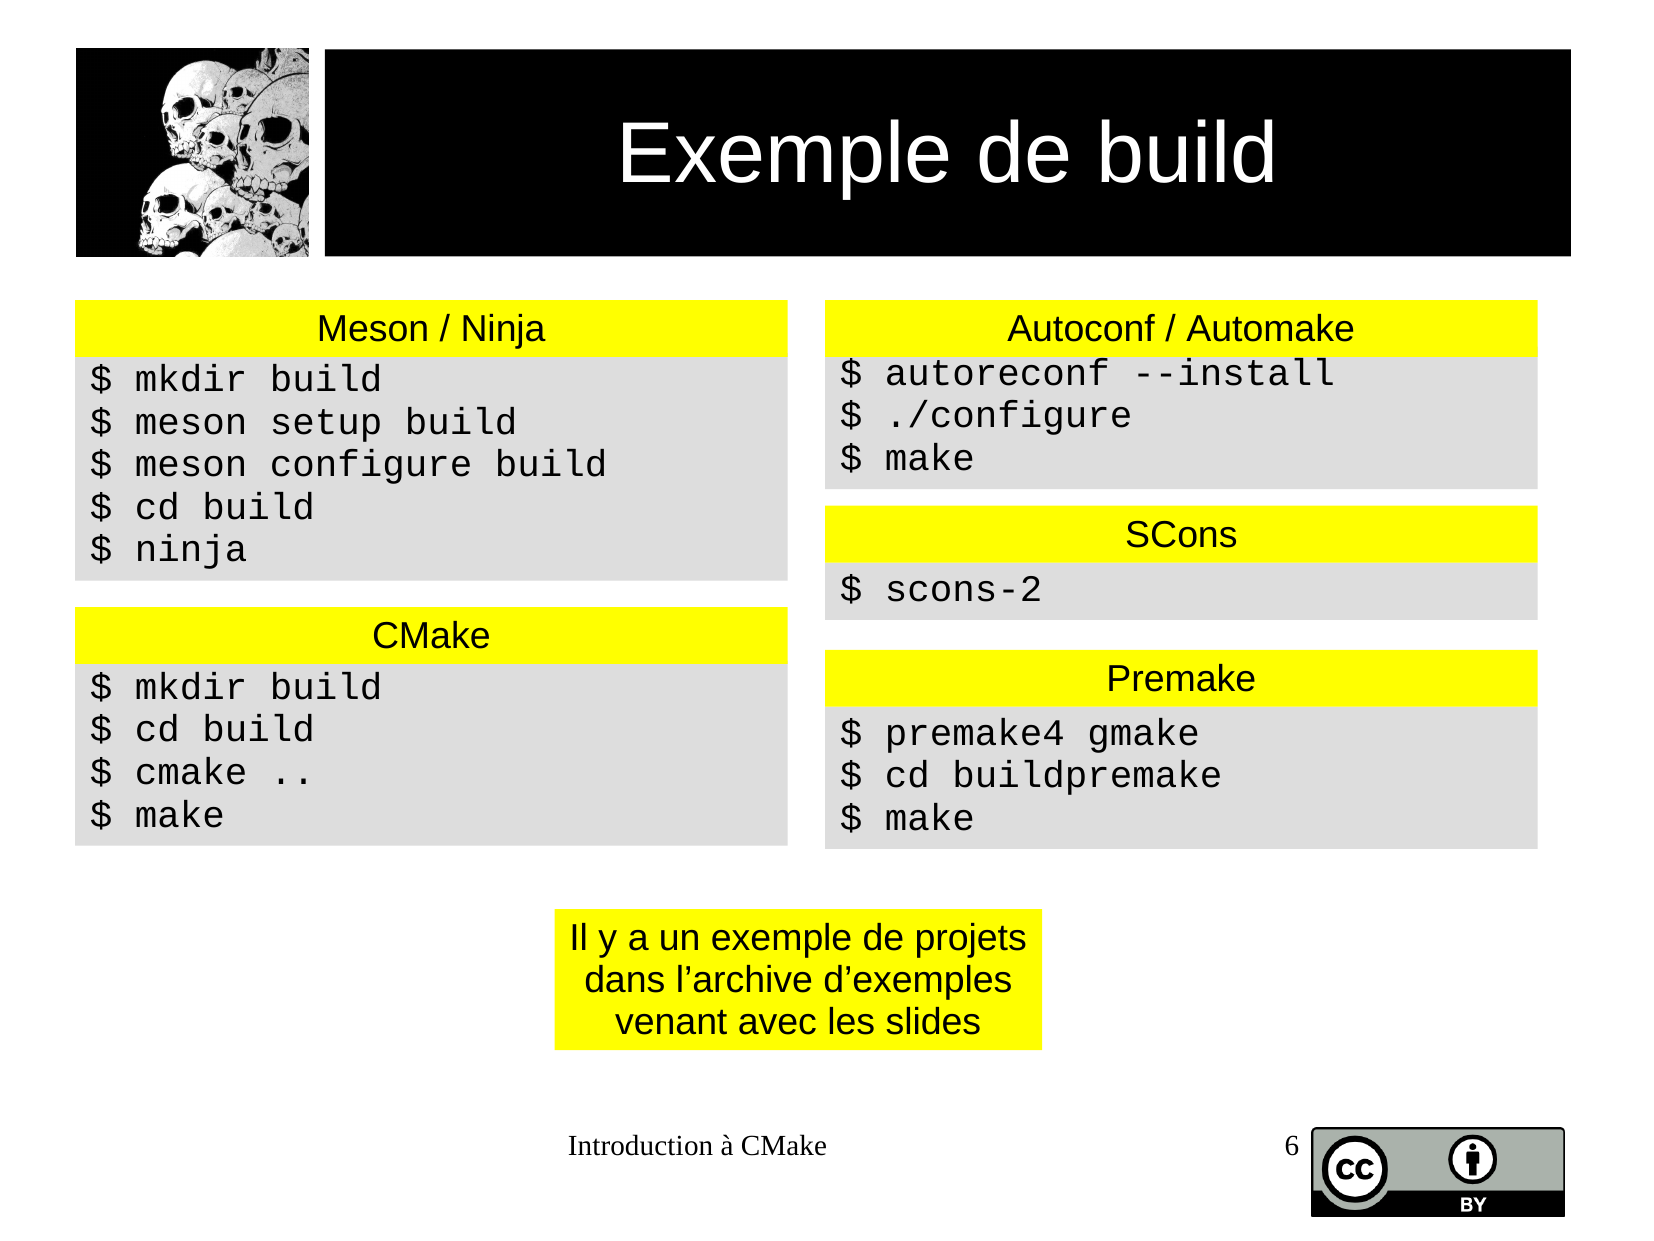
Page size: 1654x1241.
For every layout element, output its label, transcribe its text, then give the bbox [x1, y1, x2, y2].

text_box $ autoreconf --install $ ./configure $ make [825, 357, 1538, 490]
picture [1311, 1127, 1565, 1217]
picture [76, 48, 309, 257]
text_box Autoconf / Automake [825, 300, 1538, 357]
text_box $ scons-2 [825, 563, 1538, 620]
text_box $ mkdir build $ meson setup build $ meson configure build $ cd build $ ninja [75, 357, 788, 581]
text_box $ mkdir build $ cd build $ cmake .. $ make [75, 664, 788, 846]
text_box Il y a un exemple de projets dans l’archive d’exemples venant avec les slides [554, 909, 1043, 1051]
text_box $ premake4 gmake $ cd buildpremake $ make [825, 707, 1538, 849]
text_box CMake [75, 607, 788, 664]
text_box Meson / Ninja [75, 300, 788, 357]
title Exemple de build [324, 49, 1571, 257]
text_box SCons [825, 505, 1538, 563]
text_box Premake [825, 649, 1538, 707]
